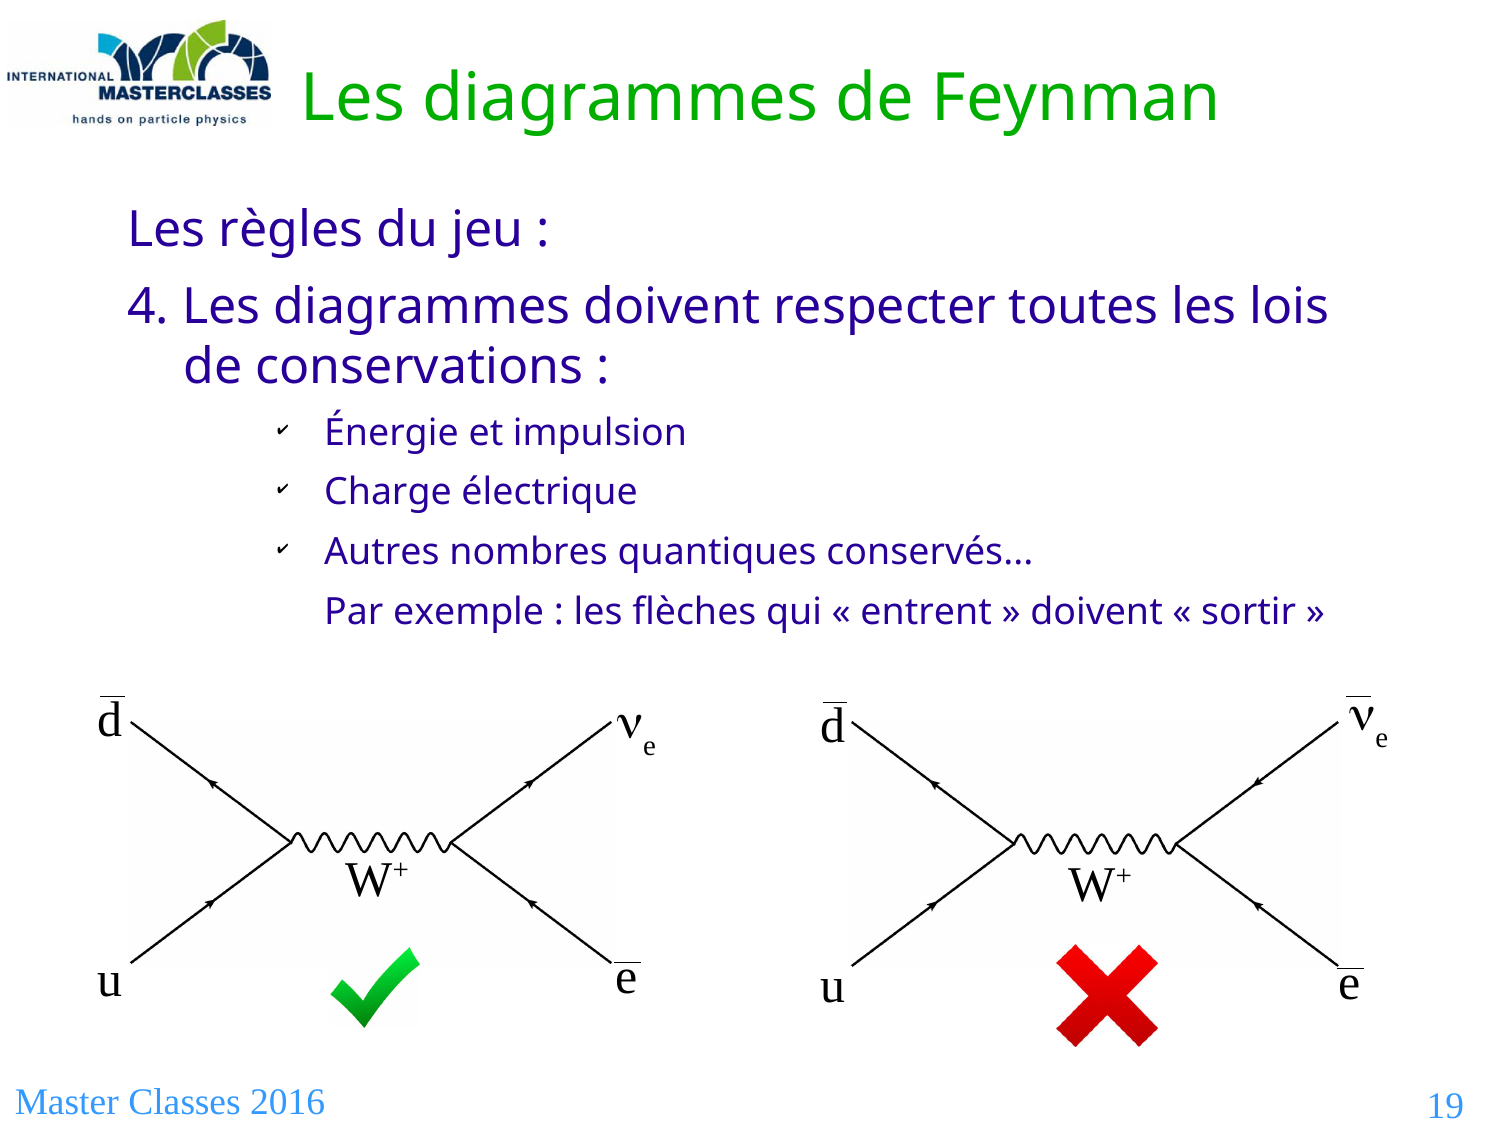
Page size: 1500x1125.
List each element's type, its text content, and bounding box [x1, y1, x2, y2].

text_box e [1323, 941, 1376, 1017]
text_box νe [1334, 673, 1404, 761]
text_box νe [602, 681, 671, 769]
picture [129, 720, 614, 1028]
text_box d [805, 685, 861, 760]
text_box u [82, 938, 138, 1014]
text_box d [82, 679, 138, 754]
text_box e [600, 935, 653, 1011]
text_box W+ [1053, 844, 1147, 920]
picture [1056, 944, 1158, 1047]
text_box u [805, 944, 861, 1020]
title Les diagrammes de Feynman [259, 0, 1263, 188]
picture [2, 10, 259, 130]
list Les règles du jeu : 4. Les diagrammes doivent respecter toutes les lois de conservations : Énergie et impulsion Charge électrique Autres nombres quantiques conservés... Par exemple : les flèches qui « entrent » doivent « sortir » [112, 189, 1388, 981]
text_box W+ [330, 838, 424, 914]
